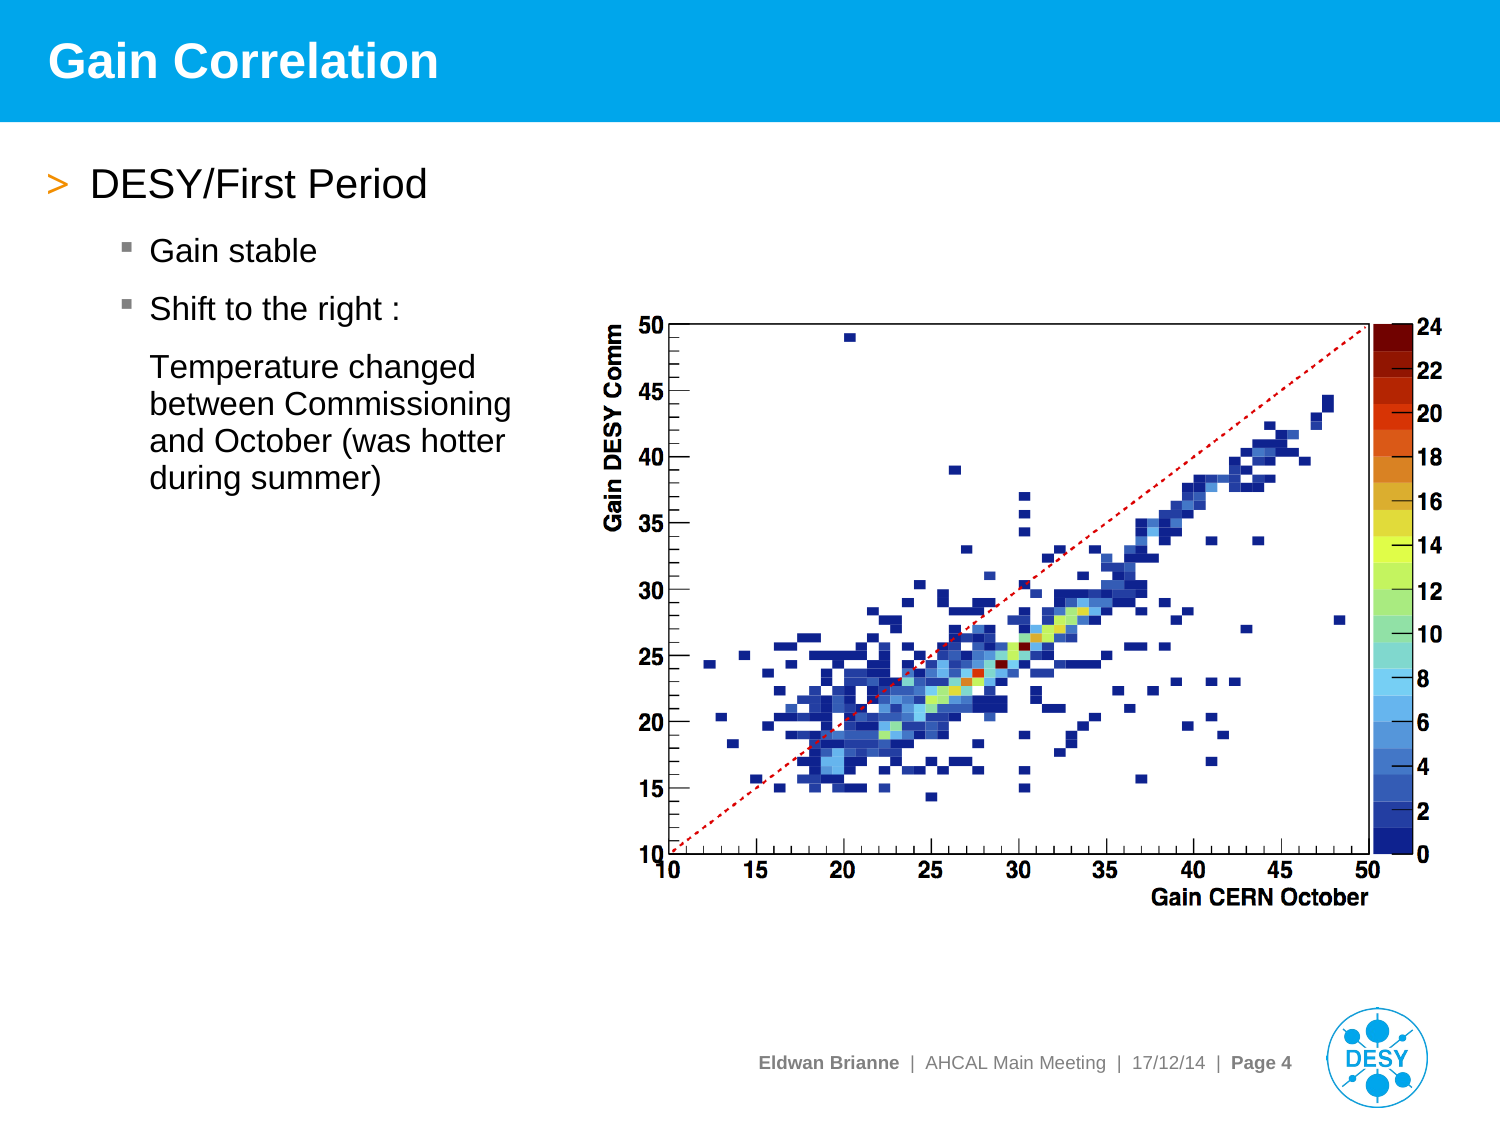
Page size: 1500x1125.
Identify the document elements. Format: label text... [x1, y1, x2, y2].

title Gain Correlation [47, 16, 1446, 107]
list DESY/First Period Gain stable Shift to the right : Temperature changed between Commissioning and October (was hotter during summer) [46, 160, 562, 1036]
picture [581, 259, 1456, 920]
picture [1326, 1007, 1428, 1108]
